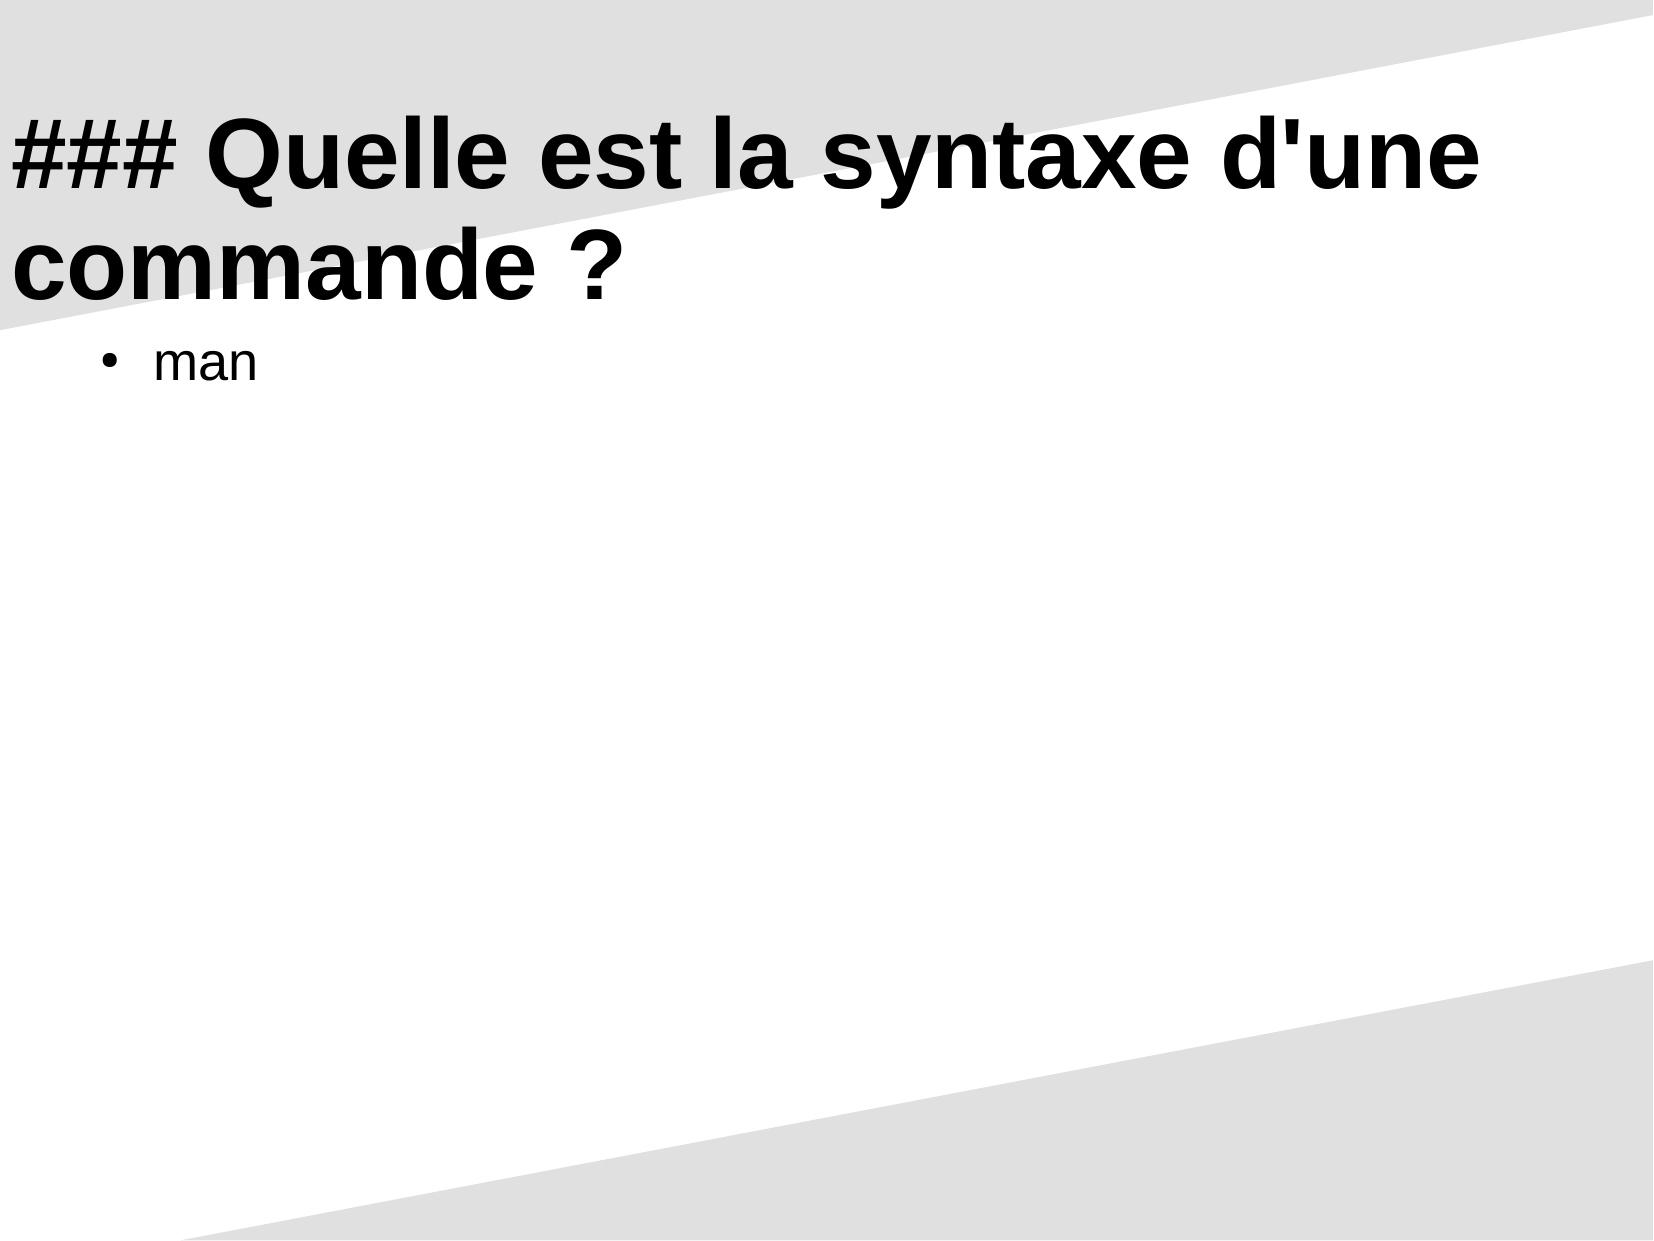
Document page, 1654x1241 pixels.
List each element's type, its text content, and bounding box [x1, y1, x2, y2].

list man [82, 331, 1538, 1052]
title ### Quelle est la syntaxe d'une commande ? [11, 97, 1499, 322]
